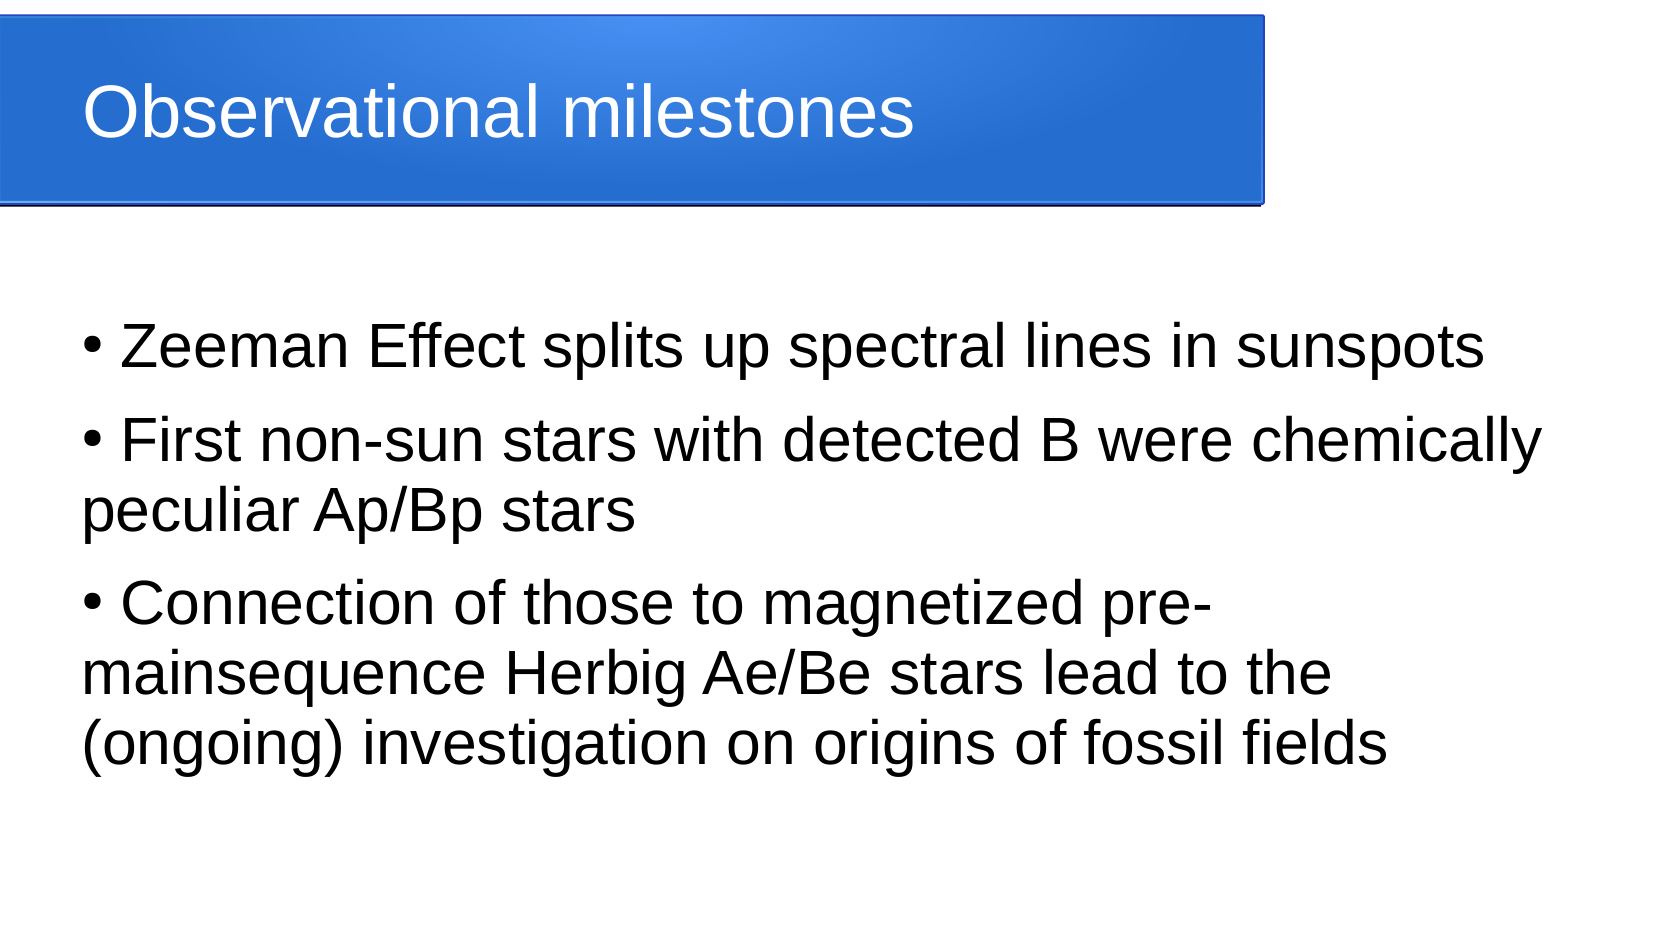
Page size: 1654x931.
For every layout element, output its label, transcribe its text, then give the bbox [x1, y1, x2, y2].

subtitle Zeeman Effect splits up spectral lines in sunspots First non-sun stars with detected B were chemically peculiar Ap/Bp stars Connection of those to magnetized pre-mainsequence Herbig Ae/Be stars lead to the (ongoing) investigation on origins of fossil fields [81, 210, 1591, 880]
title Observational milestones [82, 35, 1235, 189]
